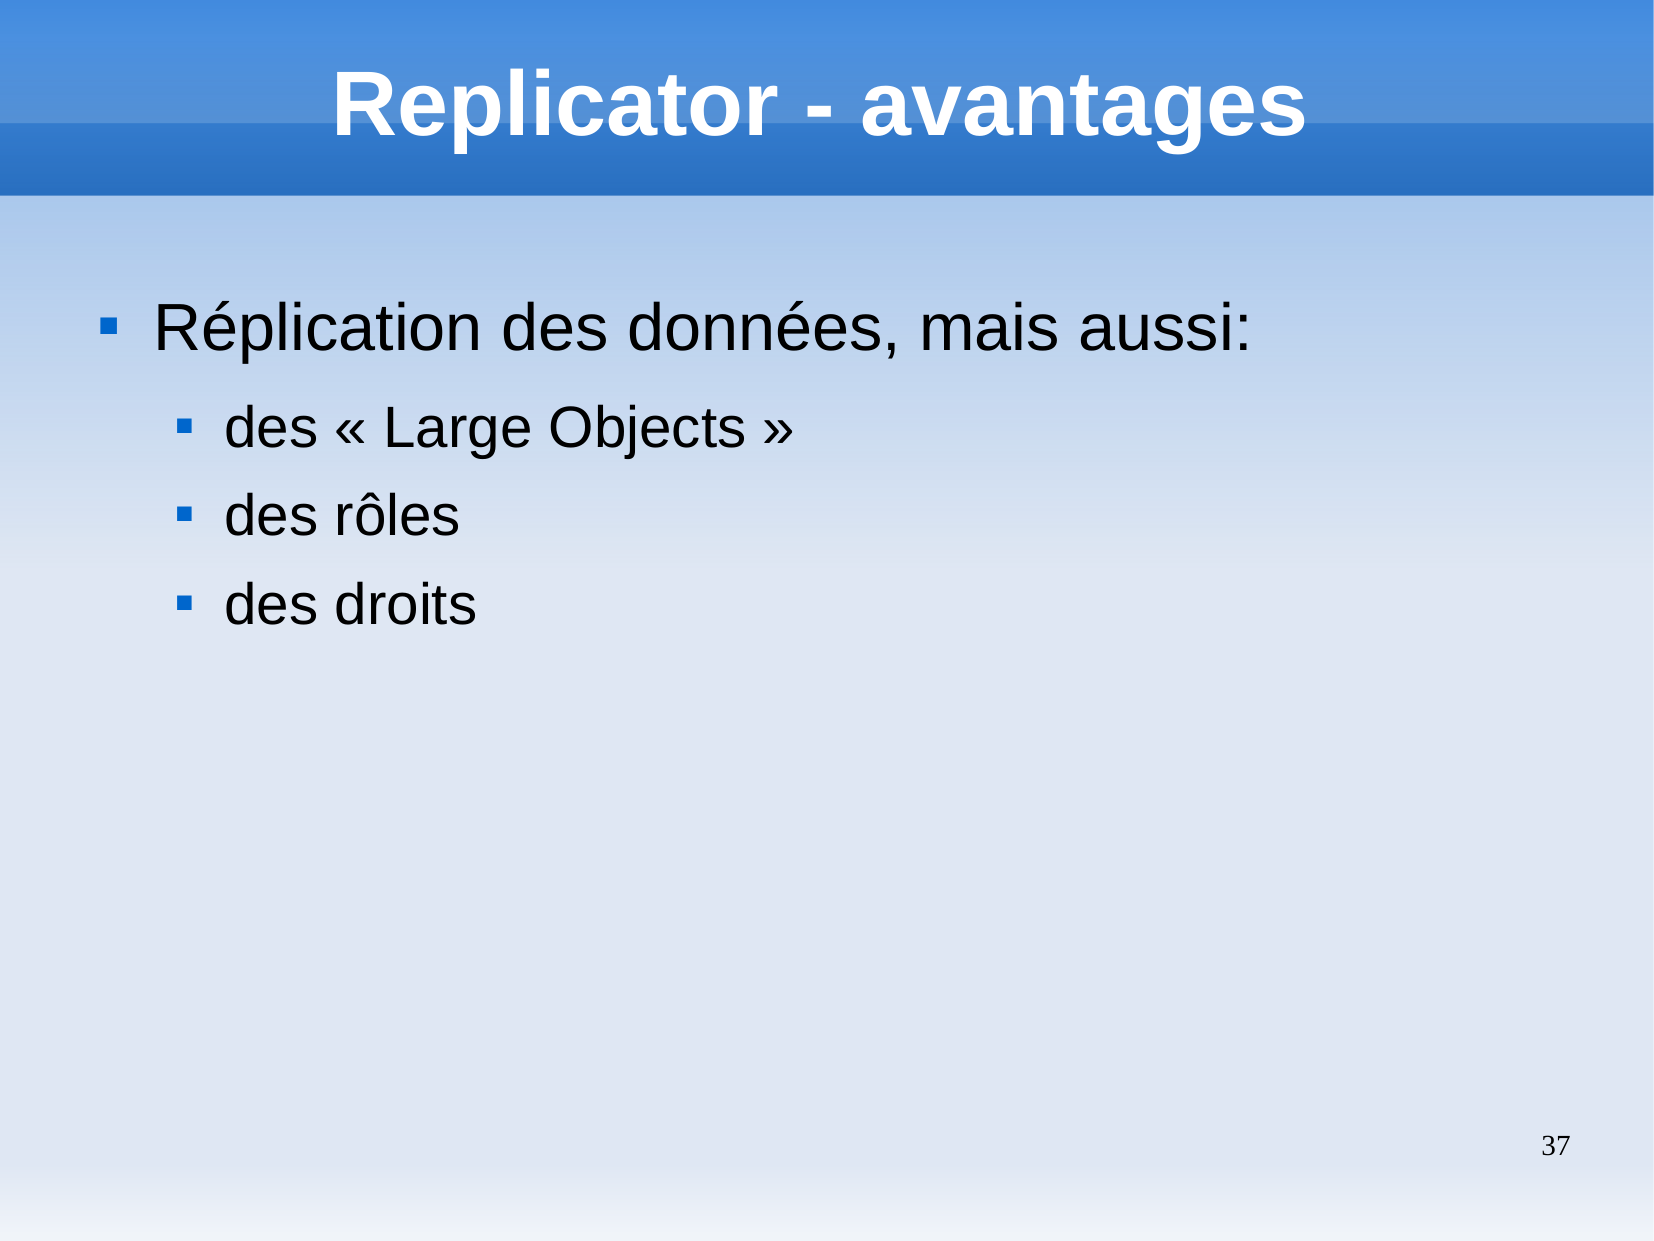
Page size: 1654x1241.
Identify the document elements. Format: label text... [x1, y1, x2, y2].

list Réplication des données, mais aussi: des « Large Objects » des rôles des droits [82, 290, 1571, 1094]
picture [0, 0, 1654, 1241]
title Replicator - avantages [76, 7, 1565, 200]
